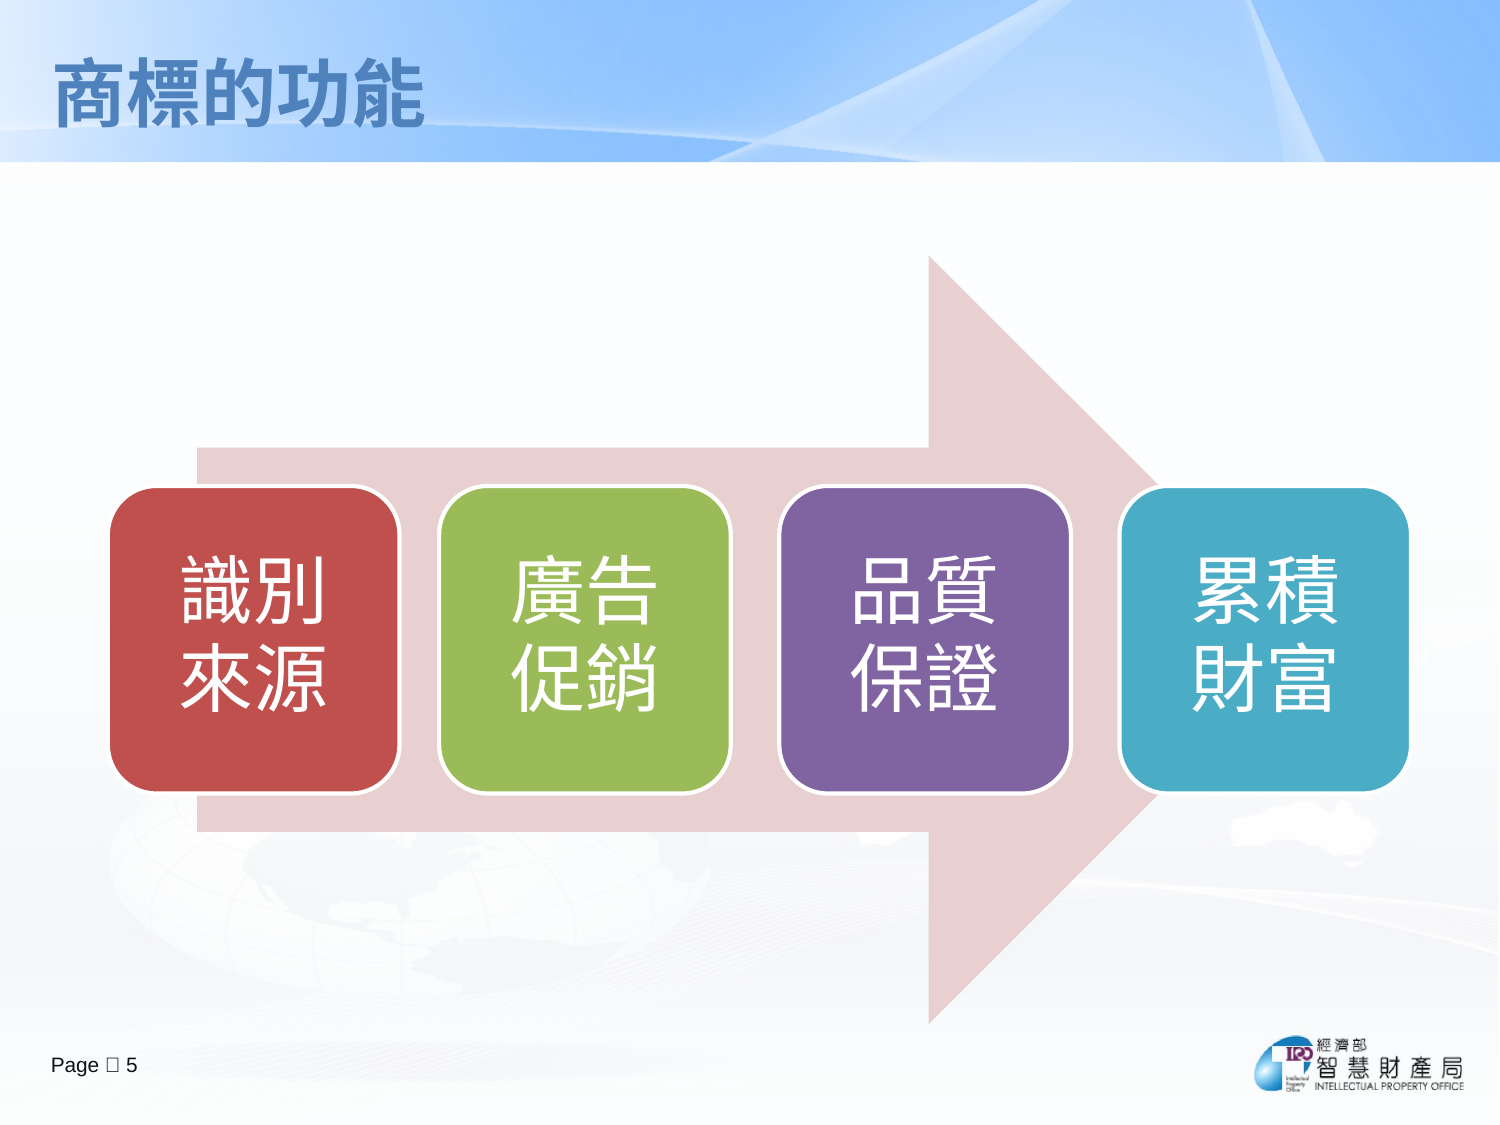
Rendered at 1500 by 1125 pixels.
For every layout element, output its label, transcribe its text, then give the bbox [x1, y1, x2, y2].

text_box 廣告 促銷 [439, 485, 731, 794]
text_box 識別 來源 [107, 485, 400, 794]
text_box 累積 財富 [1119, 485, 1412, 794]
text_box [197, 255, 1160, 1025]
text_box 品質 保證 [779, 485, 1071, 794]
title 商標的功能 [51, 44, 1449, 151]
